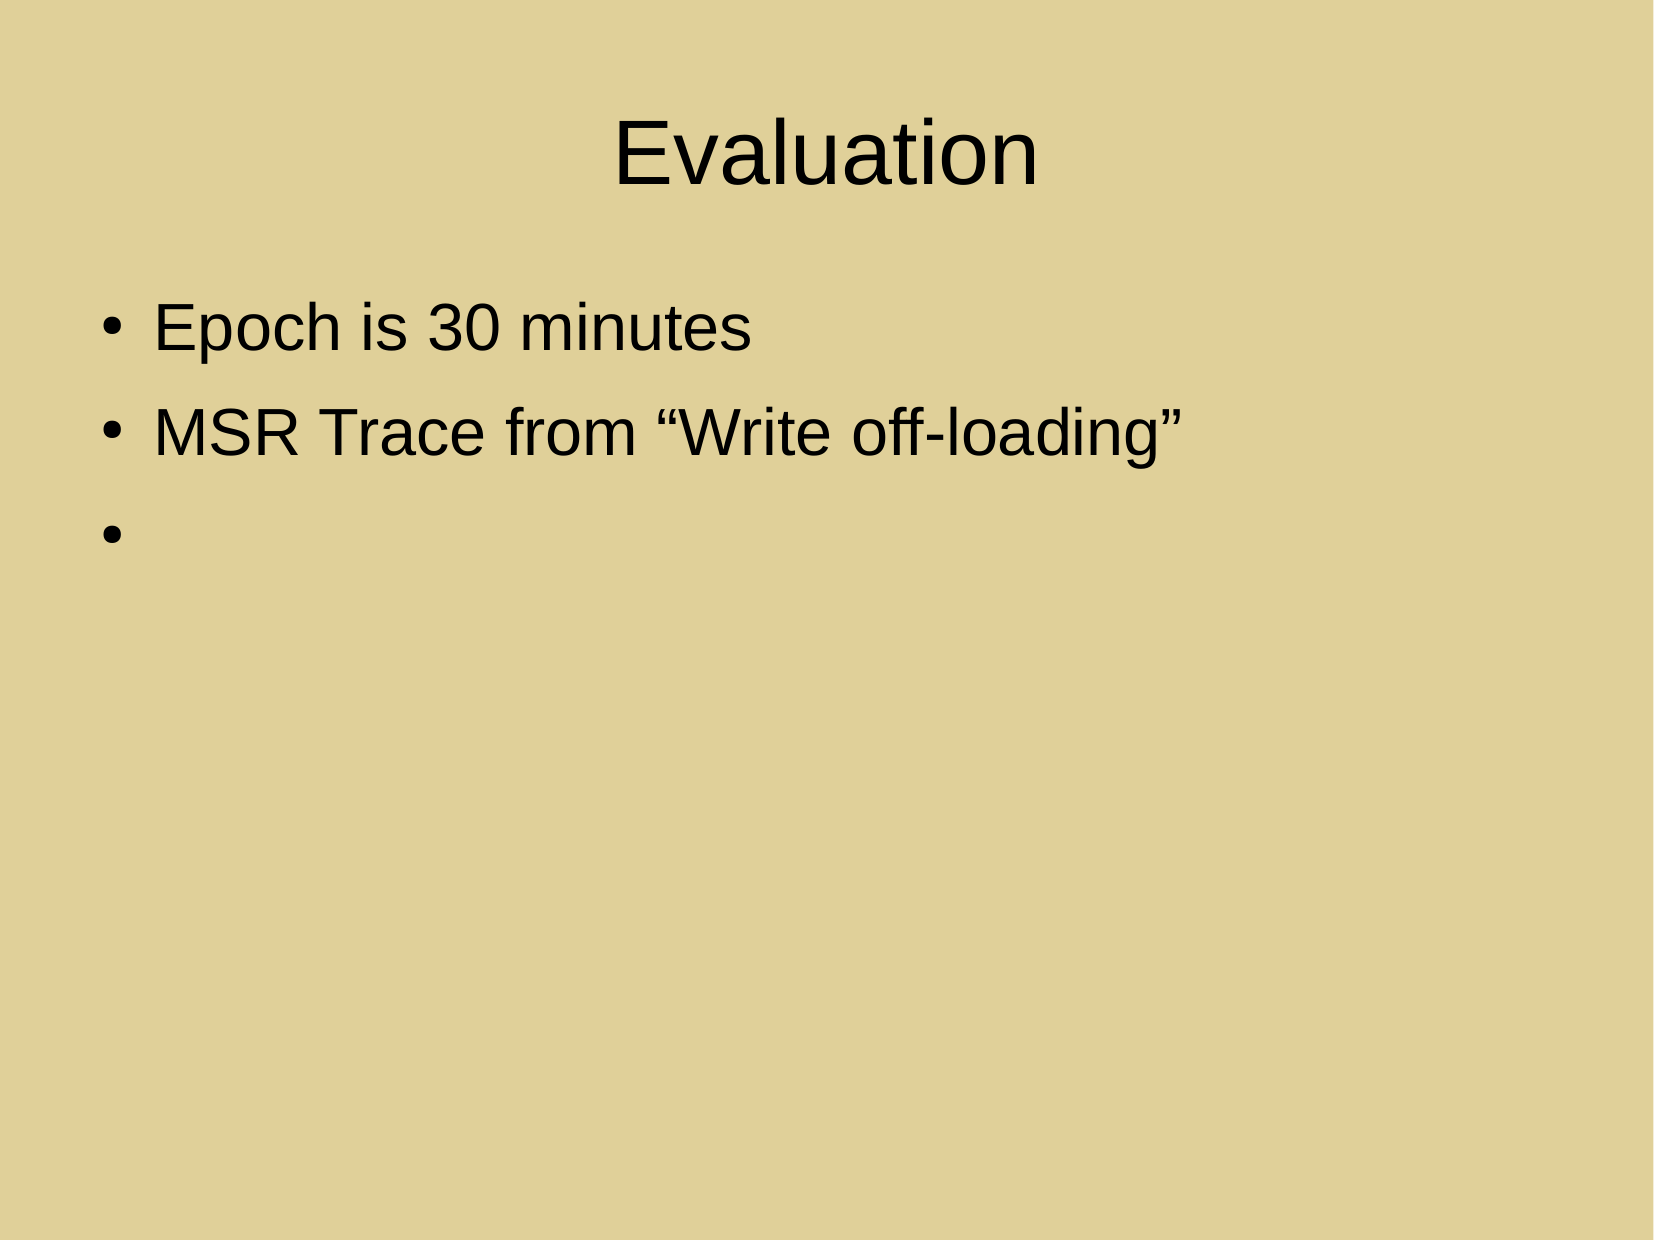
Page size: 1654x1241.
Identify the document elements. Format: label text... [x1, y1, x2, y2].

title Evaluation [82, 49, 1571, 257]
list Epoch is 30 minutes MSR Trace from “Write off-loading” [82, 290, 1571, 1109]
